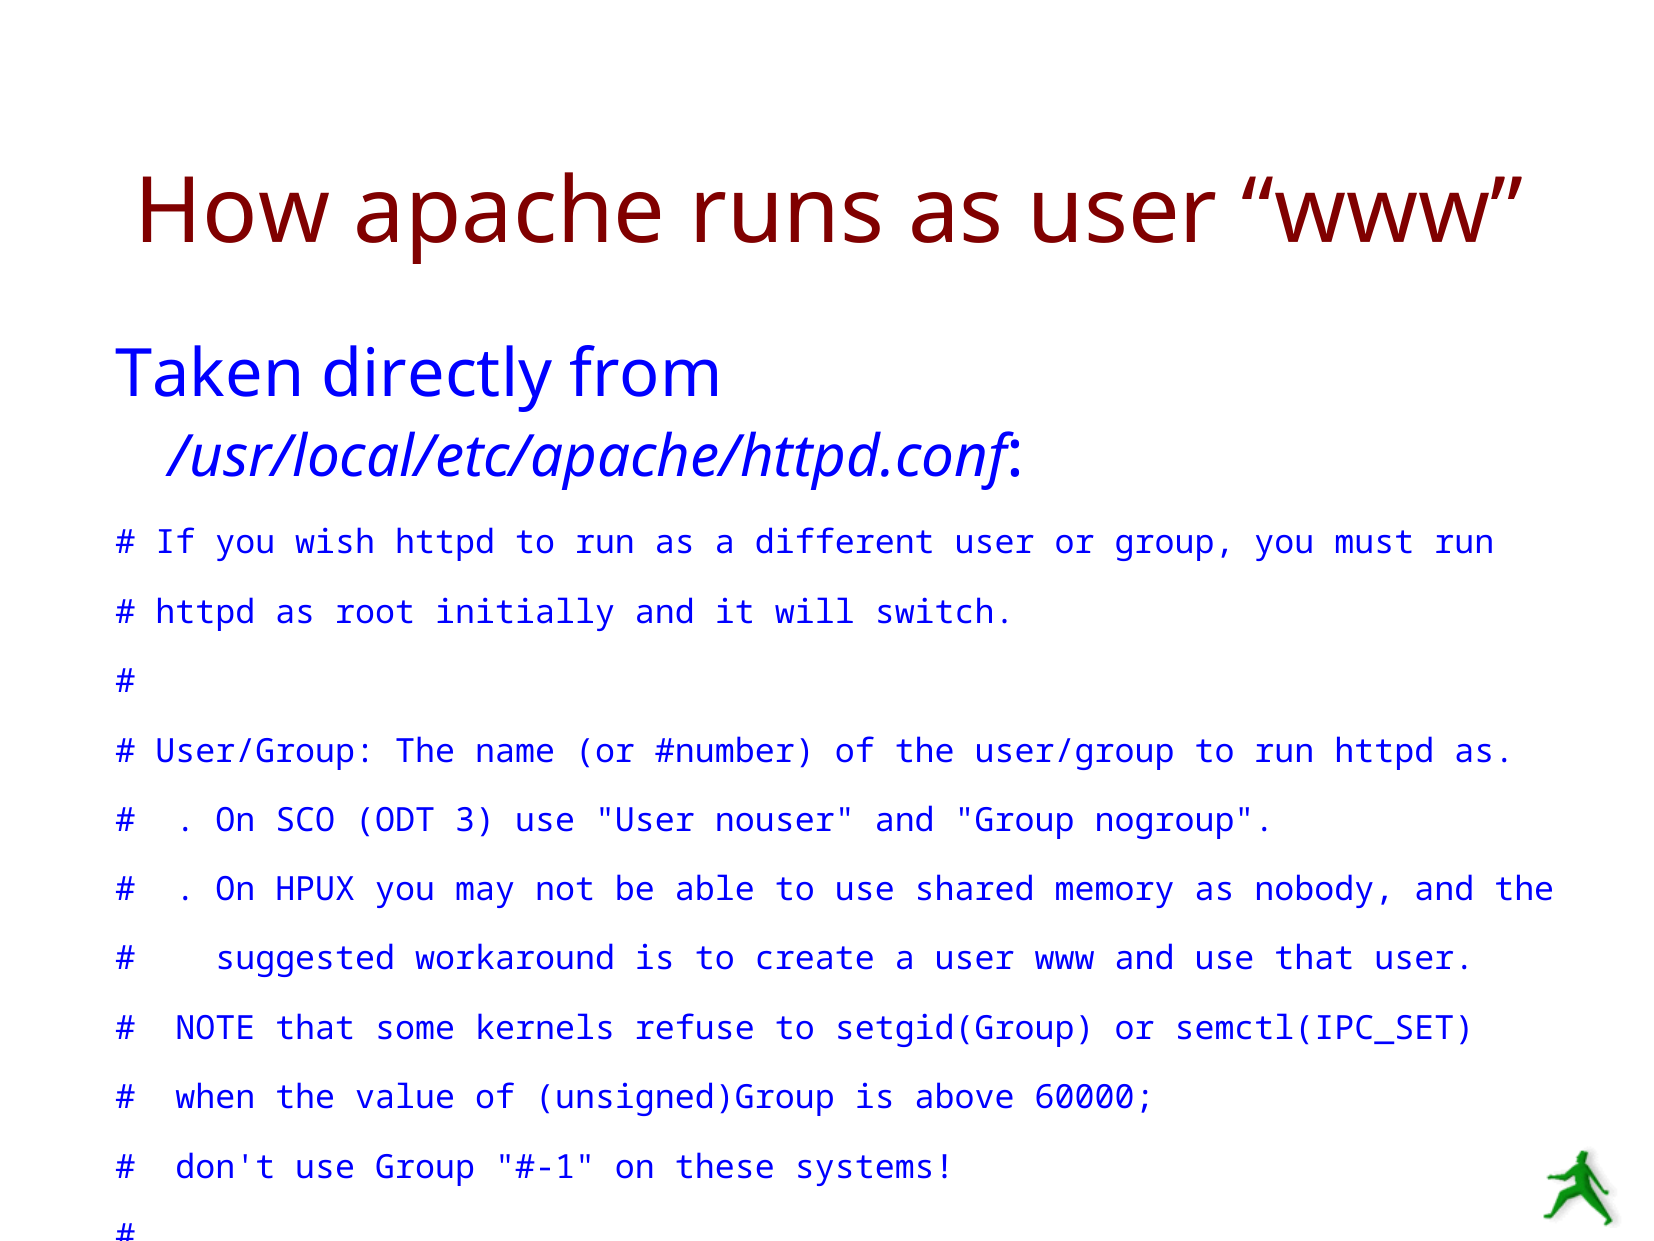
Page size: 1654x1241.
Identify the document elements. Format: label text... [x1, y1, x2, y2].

title How apache runs as user “www” [87, 97, 1572, 316]
picture [1541, 1135, 1633, 1228]
list Taken directly from /usr/local/etc/apache/httpd.conf: # If you wish httpd to run as a different user or group, you must run # httpd as root initially and it will switch. # # User/Group: The name (or #number) of the user/group to run httpd as. # . On SCO (ODT 3) use "User nouser" and "Group nogroup". # . On HPUX you may not be able to use shared memory as nobody, and the # suggested workaround is to create a user www and use that user. # NOTE that some kernels refuse to setgid(Group) or semctl(IPC_SET) # when the value of (unsigned)Group is above 60000; # don't use Group "#-1" on these systems! # User www Group www [97, 333, 1584, 1225]
